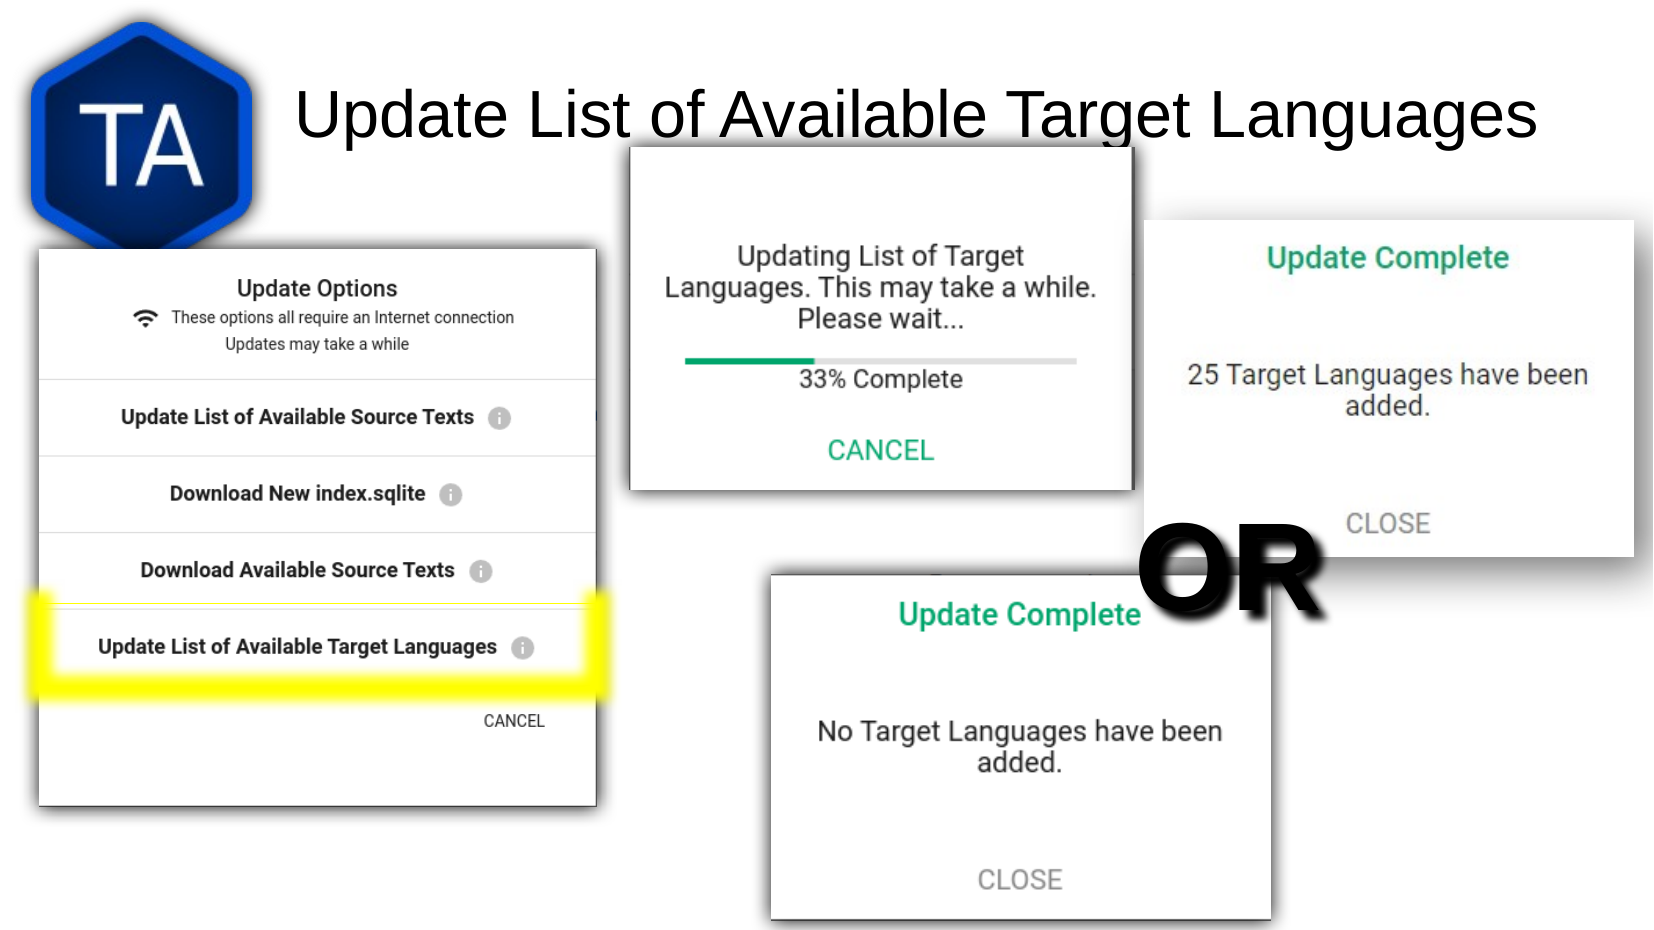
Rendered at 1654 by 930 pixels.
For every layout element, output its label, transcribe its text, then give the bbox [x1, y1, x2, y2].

text_box OR [1119, 489, 1340, 645]
picture [39, 709, 597, 807]
picture [1144, 220, 1634, 557]
title Update List of Available Target Languages [263, 37, 1571, 193]
picture [771, 574, 1271, 921]
picture [60, 604, 577, 667]
picture [629, 147, 1135, 490]
picture [31, 22, 597, 603]
